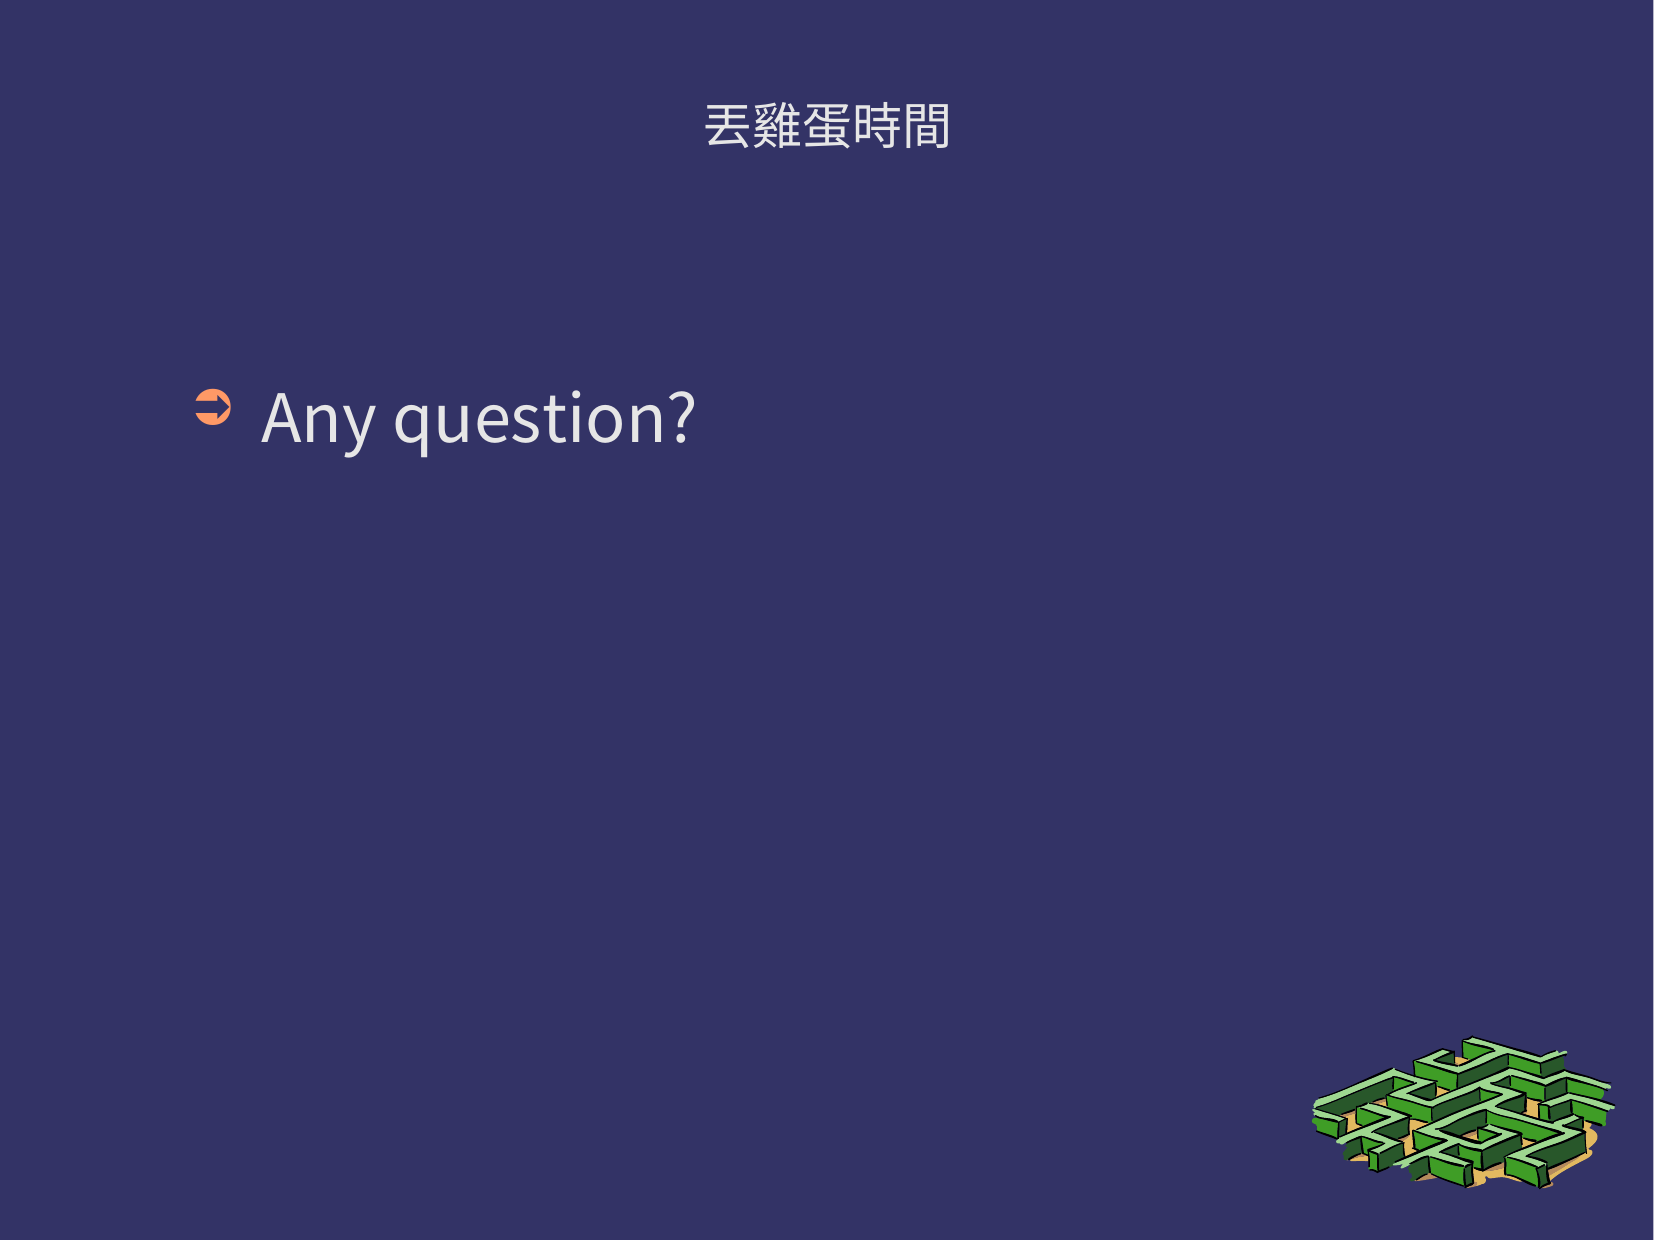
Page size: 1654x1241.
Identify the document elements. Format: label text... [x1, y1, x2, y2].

list Any question? [178, 364, 1570, 1147]
title 丟雞蛋時間 [121, 19, 1534, 227]
